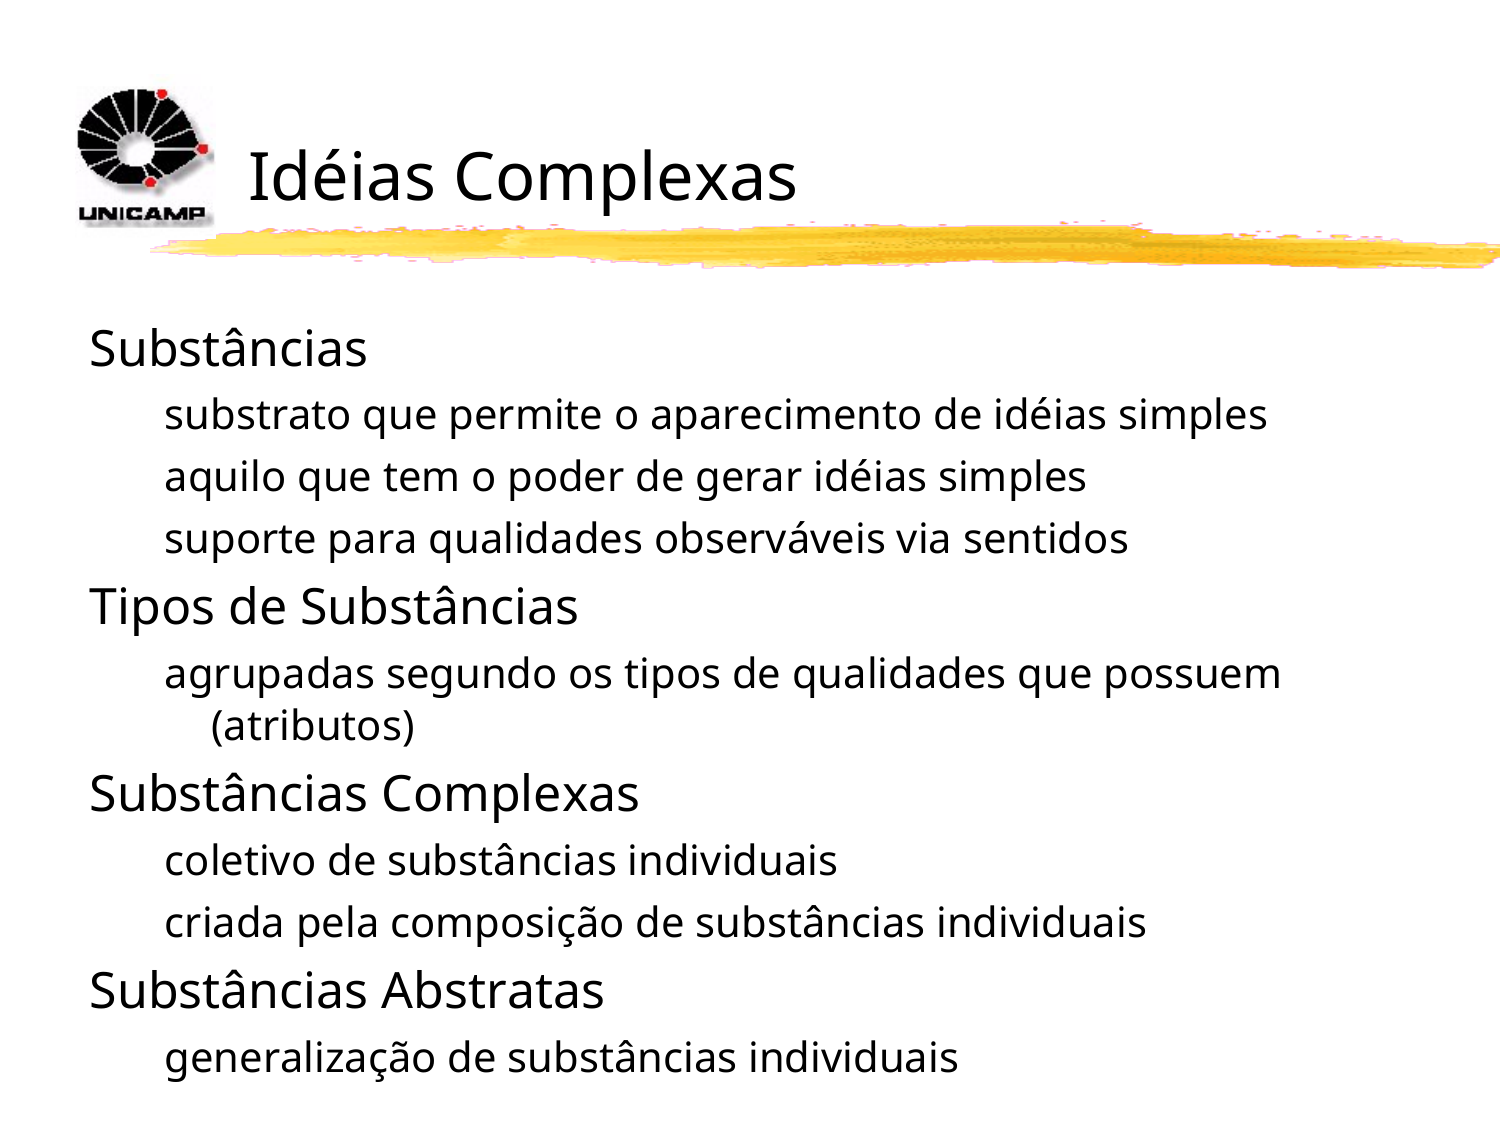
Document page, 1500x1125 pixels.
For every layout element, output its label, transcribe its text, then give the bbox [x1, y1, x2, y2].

title Idéias Complexas [233, 37, 1434, 225]
list Substâncias substrato que permite o aparecimento de idéias simples aquilo que tem o poder de gerar idéias simples suporte para qualidades observáveis via sentidos Tipos de Substâncias agrupadas segundo os tipos de qualidades que possuem (atributos) Substâncias Complexas coletivo de substâncias individuais criada pela composição de substâncias individuais Substâncias Abstratas generalização de substâncias individuais [74, 309, 1417, 994]
picture [75, 74, 1500, 279]
